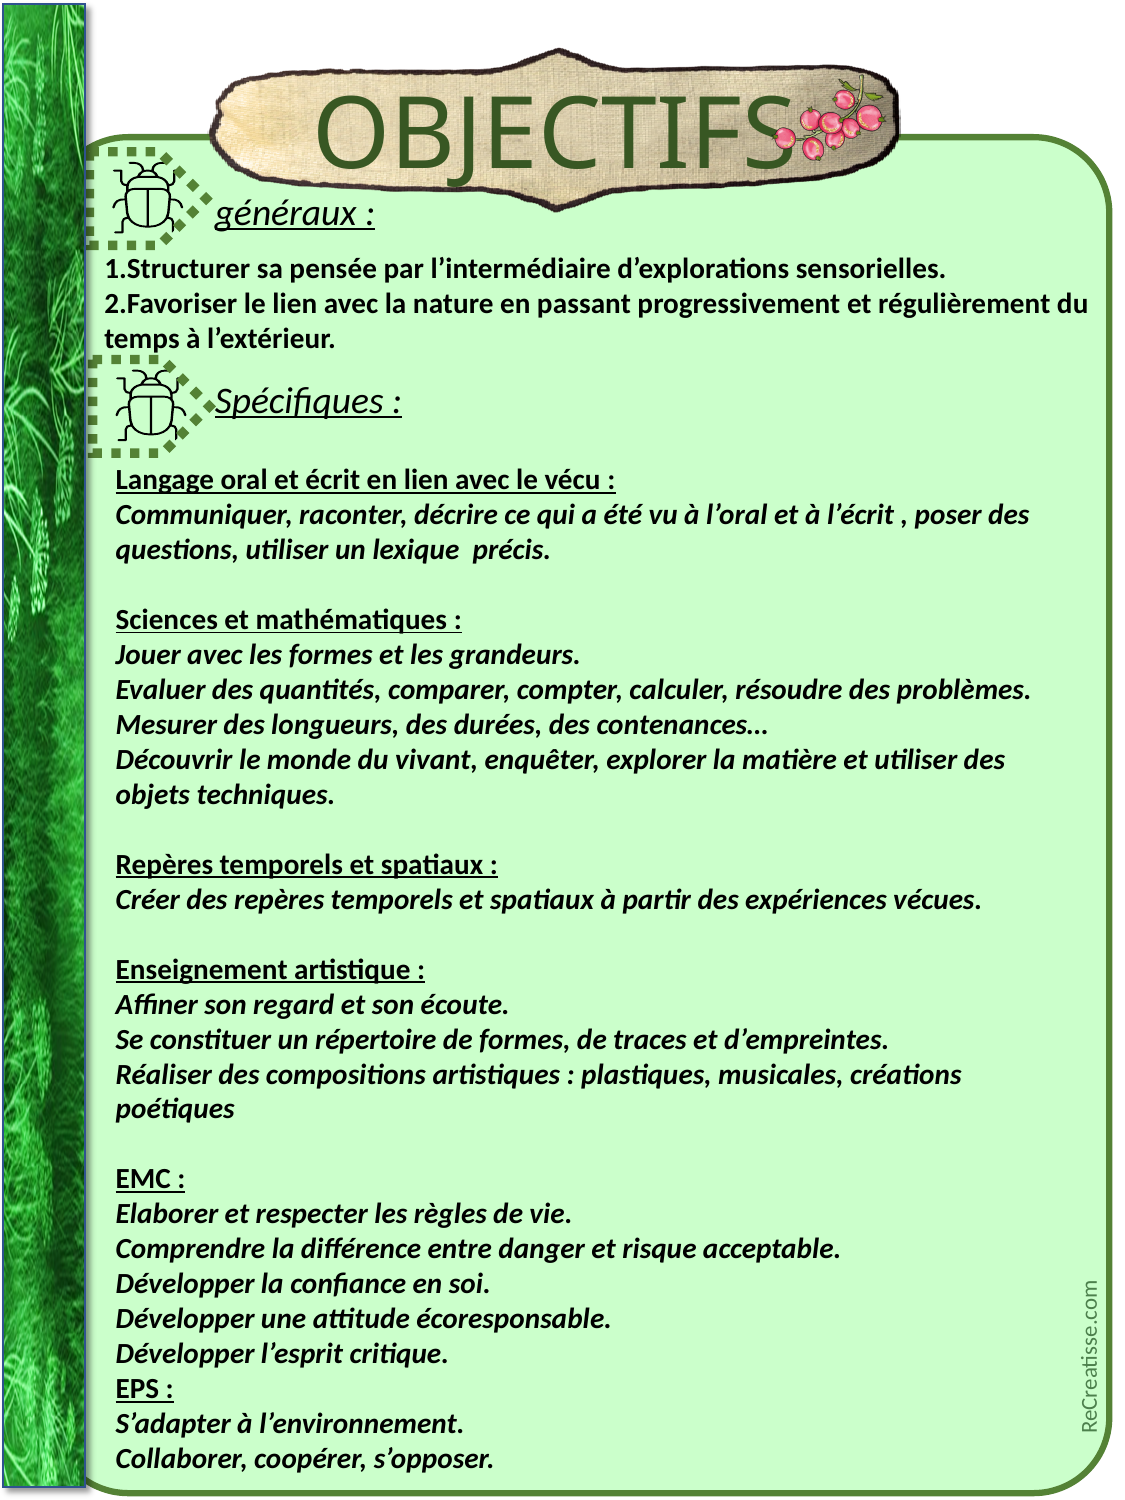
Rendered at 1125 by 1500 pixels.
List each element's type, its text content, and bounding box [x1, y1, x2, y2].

text_box [1001, 137, 1110, 242]
text_box [99, 364, 1110, 1488]
picture [108, 0, 1001, 242]
text_box OBJECTIFS [228, 61, 882, 198]
text_box Langage oral et écrit en lien avec le vécu : Communiquer, raconter, décrire ce qui a été vu à l’oral et à l’écrit , poser des questions, utiliser un lexique précis. Sciences et mathématiques : Jouer avec les formes et les grandeurs. Evaluer des quantités, comparer, compter, calculer, résoudre des problèmes. Mesurer des longueurs, des durées, des contenances… Découvrir le monde du vivant, enquêter, explorer la matière et utiliser des objets techniques. Repères temporels et spatiaux : Créer des repères temporels et spatiaux à partir des expériences vécues. Enseignement artistique : Affiner son regard et son écoute. Se constituer un répertoire de formes, de traces et d’empreintes. Réaliser des compositions artistiques : plastiques, musicales, créations poétiques EMC : Elaborer et respecter les règles de vie. Comprendre la différence entre danger et risque acceptable. Développer la confiance en soi. Développer une attitude écoresponsable. Développer l’esprit critique. EPS : S’adapter à l’environnement. Collaborer, coopérer, s’opposer. [100, 453, 1101, 1494]
text_box généraux : [200, 180, 390, 241]
text_box [99, 139, 200, 242]
text_box Spécifiques : [200, 368, 417, 429]
text_box Structurer sa pensée par l’intermédiaire d’explorations sensorielles. Favoriser le lien avec la nature en passant progressivement et régulièrement du temps à l’extérieur. [89, 242, 1125, 364]
picture [0, 0, 99, 1500]
